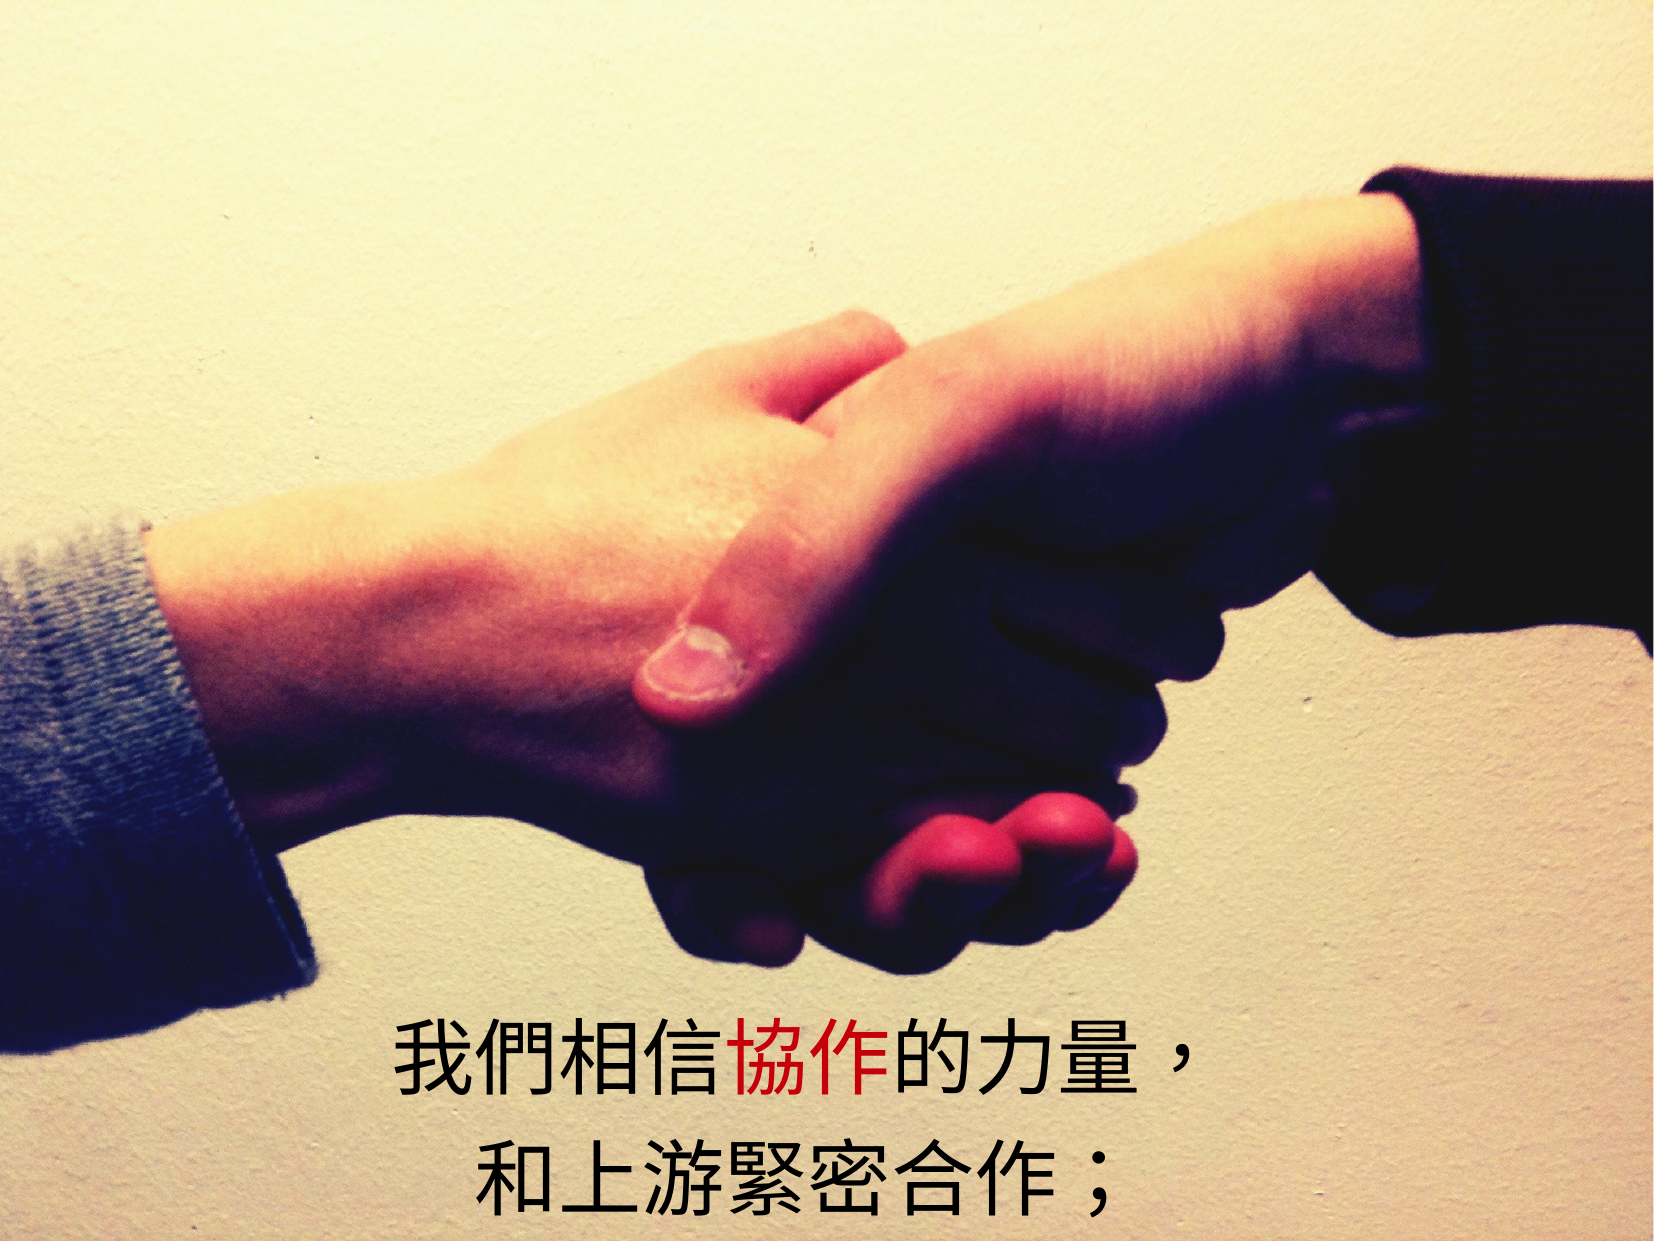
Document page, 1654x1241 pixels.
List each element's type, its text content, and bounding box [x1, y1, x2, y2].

picture [0, 0, 1654, 1241]
list 我們相信協作的力量， 和上游緊密合作； [80, 992, 1536, 1241]
